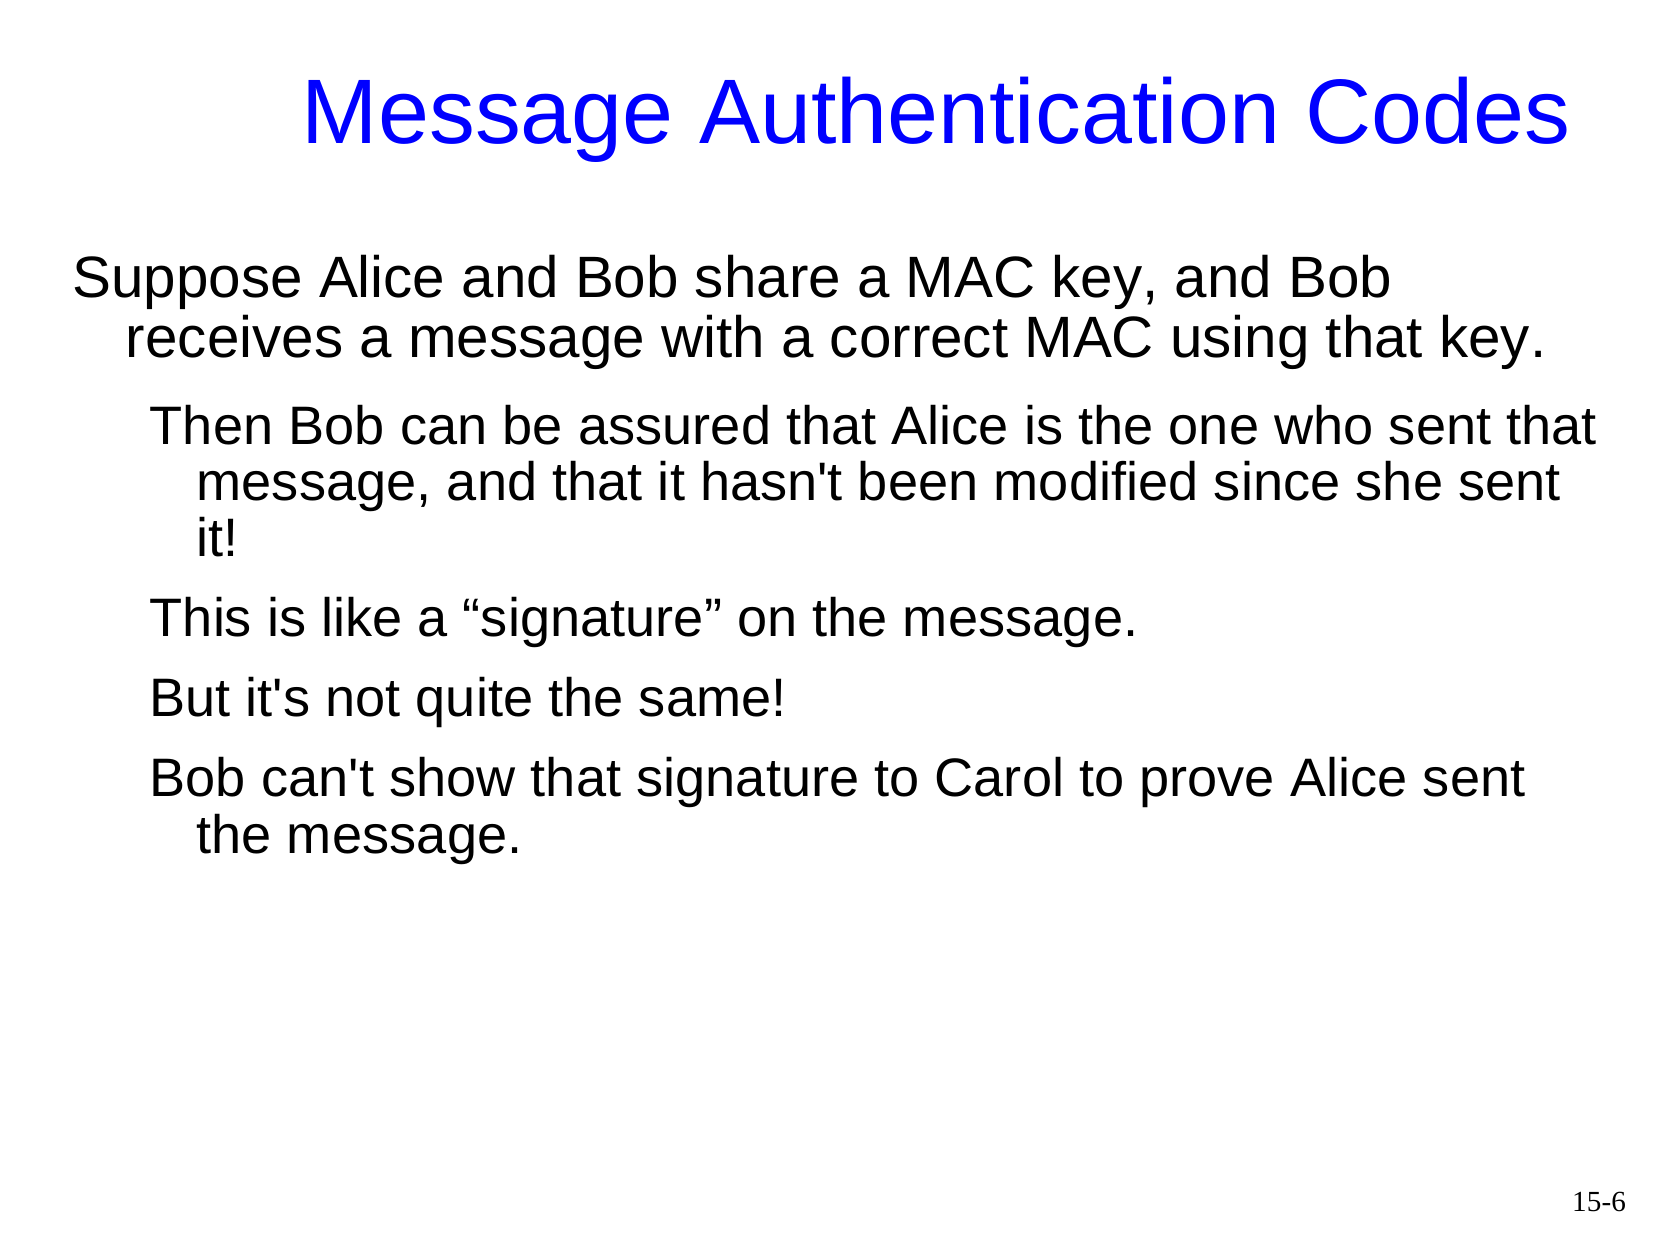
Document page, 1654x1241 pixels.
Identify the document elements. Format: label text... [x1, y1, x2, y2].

title Message Authentication Codes [84, 11, 1573, 219]
list Suppose Alice and Bob share a MAC key, and Bob receives a message with a correct MAC using that key. Then Bob can be assured that Alice is the one who sent that message, and that it hasn't been modified since she sent it! This is like a “signature” on the message. But it's not quite the same! Bob can't show that signature to Carol to prove Alice sent the message. [55, 248, 1607, 1031]
